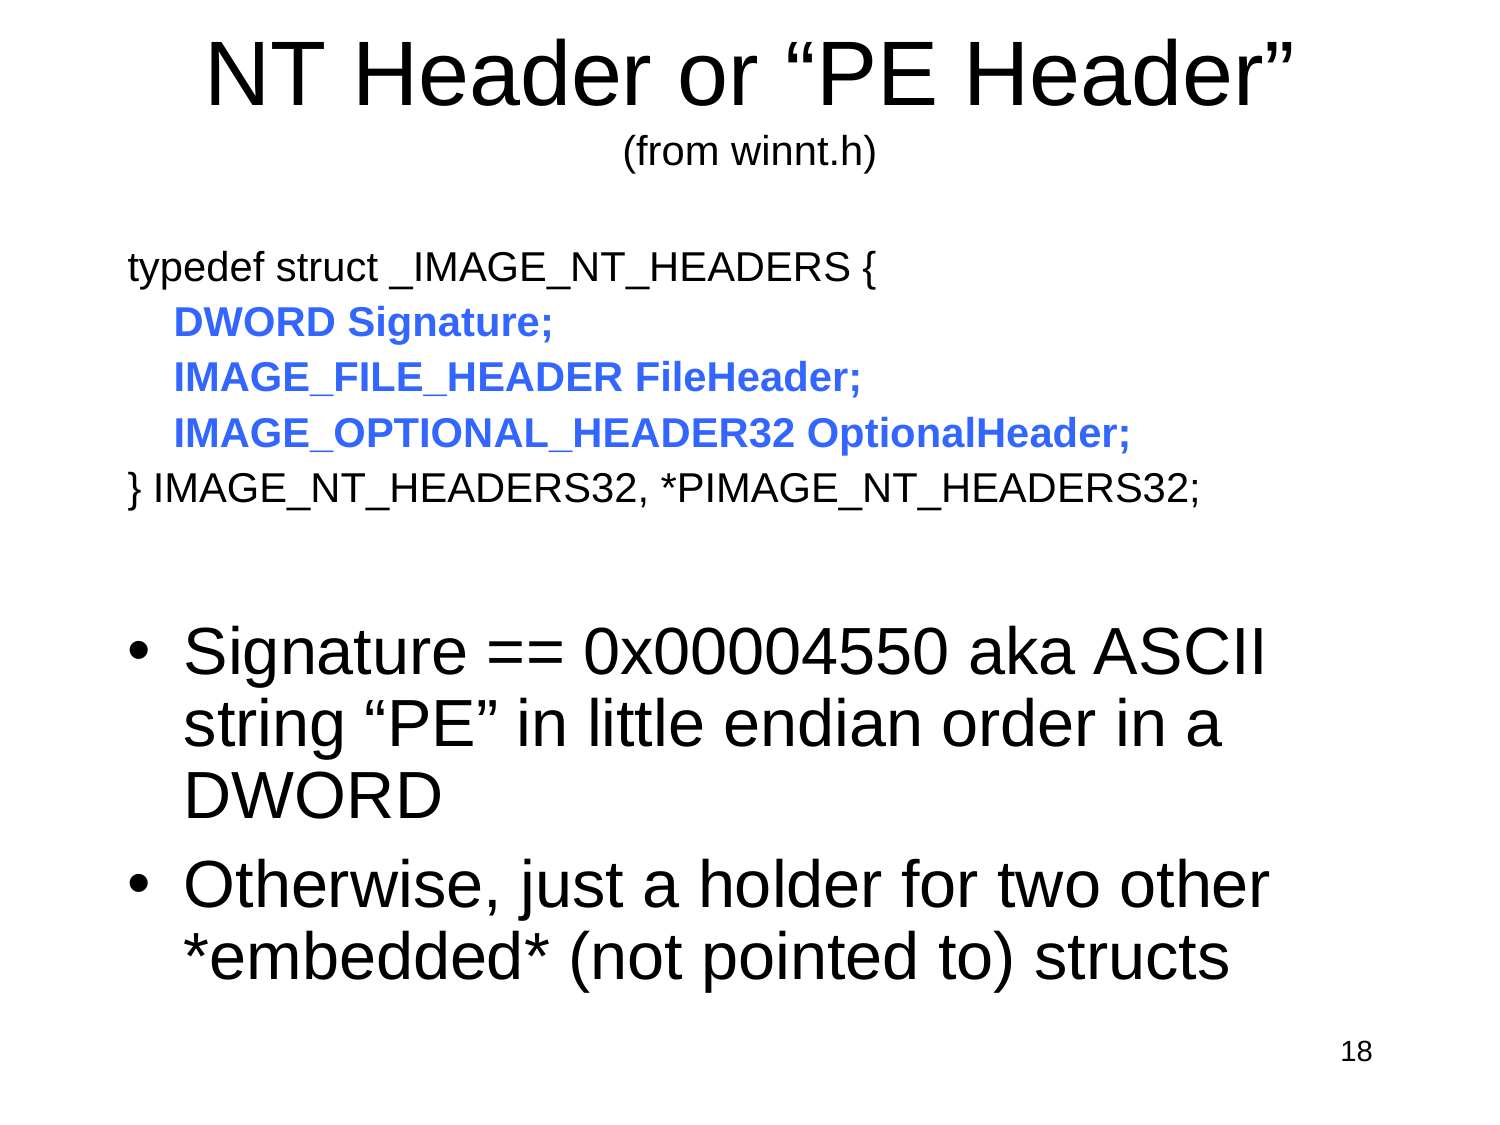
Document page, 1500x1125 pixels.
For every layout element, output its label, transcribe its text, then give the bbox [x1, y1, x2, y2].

list typedef struct _IMAGE_NT_HEADERS { DWORD Signature; IMAGE_FILE_HEADER FileHeader; IMAGE_OPTIONAL_HEADER32 OptionalHeader; } IMAGE_NT_HEADERS32, *PIMAGE_NT_HEADERS32; Signature == 0x00004550 aka ASCII string “PE” in little endian order in a DWORD Otherwise, just a holder for two other *embedded* (not pointed to) structs [112, 237, 1388, 1051]
title NT Header or “PE Header” (from winnt.h) [0, 0, 1500, 188]
text_box <number> [1074, 1025, 1388, 1101]
